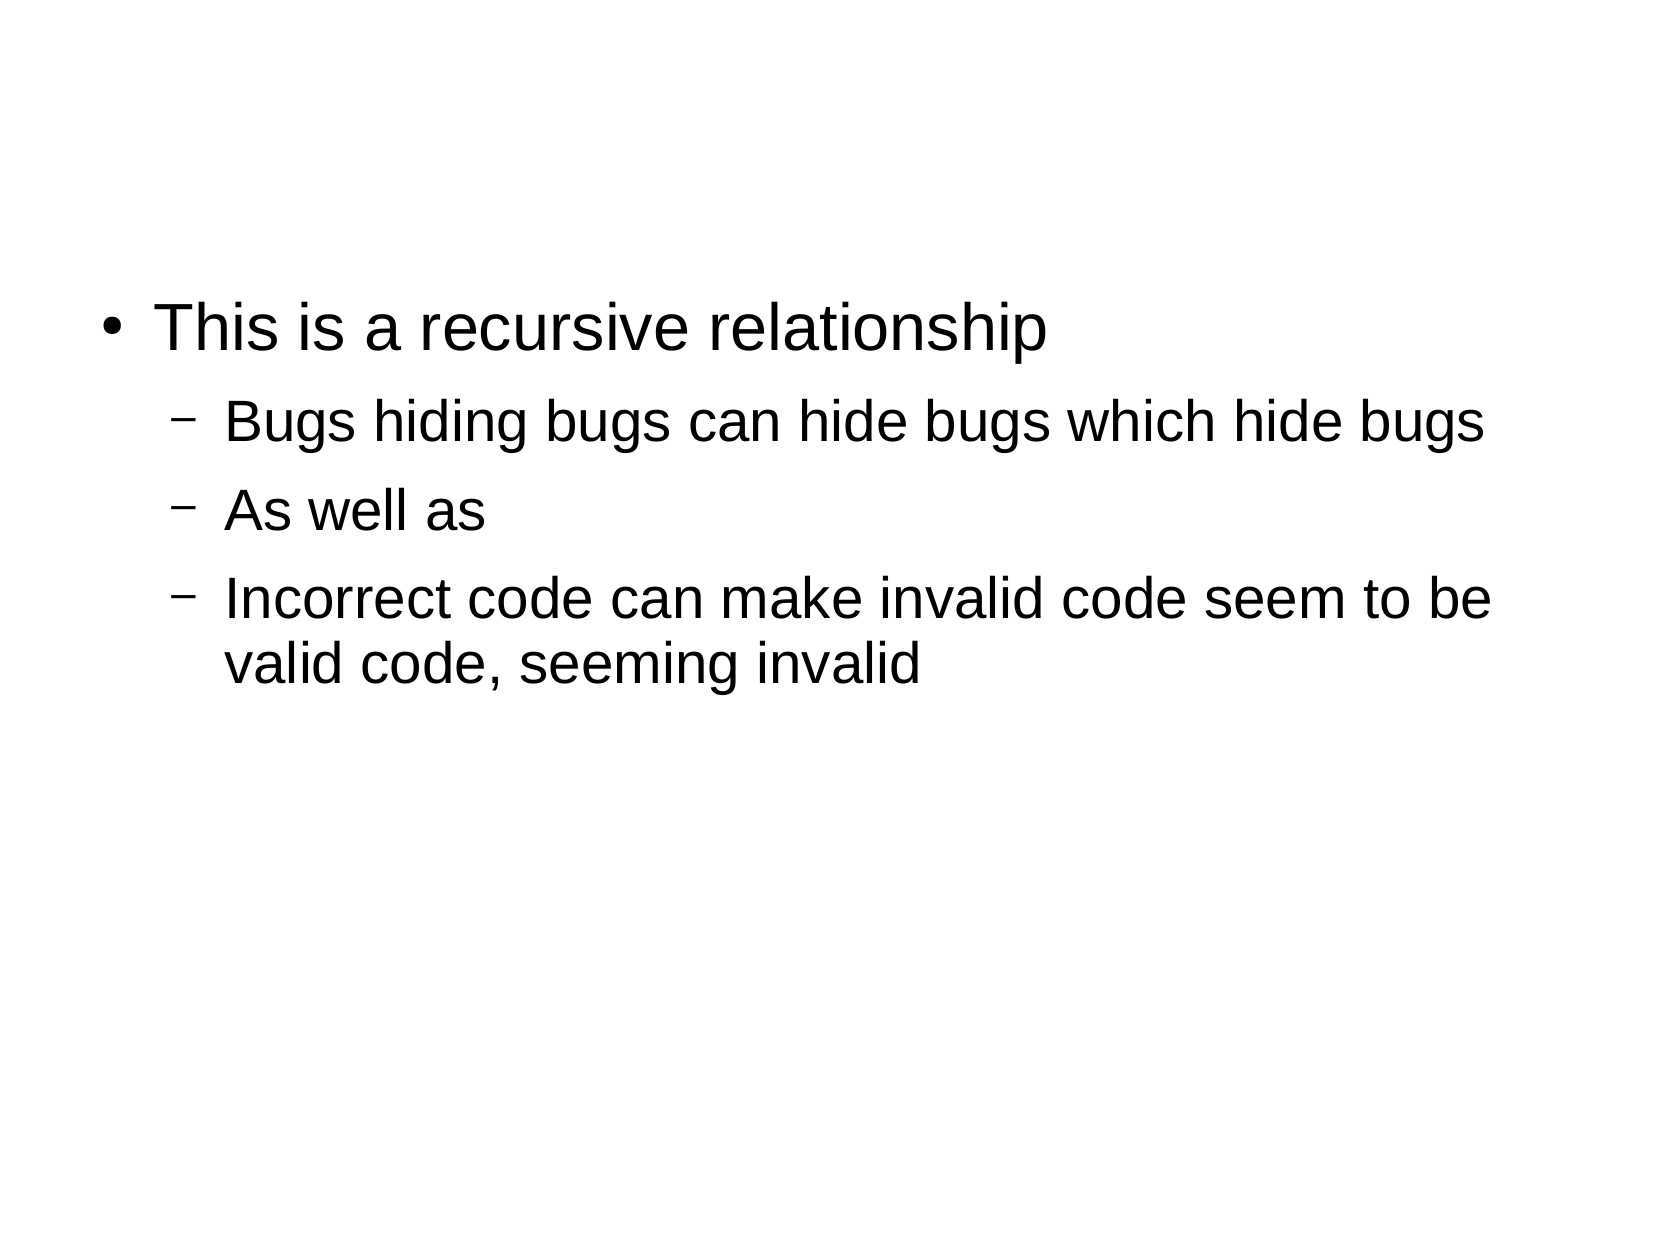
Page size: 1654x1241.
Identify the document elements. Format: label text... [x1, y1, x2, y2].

list This is a recursive relationship Bugs hiding bugs can hide bugs which hide bugs As well as Incorrect code can make invalid code seem to be valid code, seeming invalid [82, 290, 1571, 1010]
